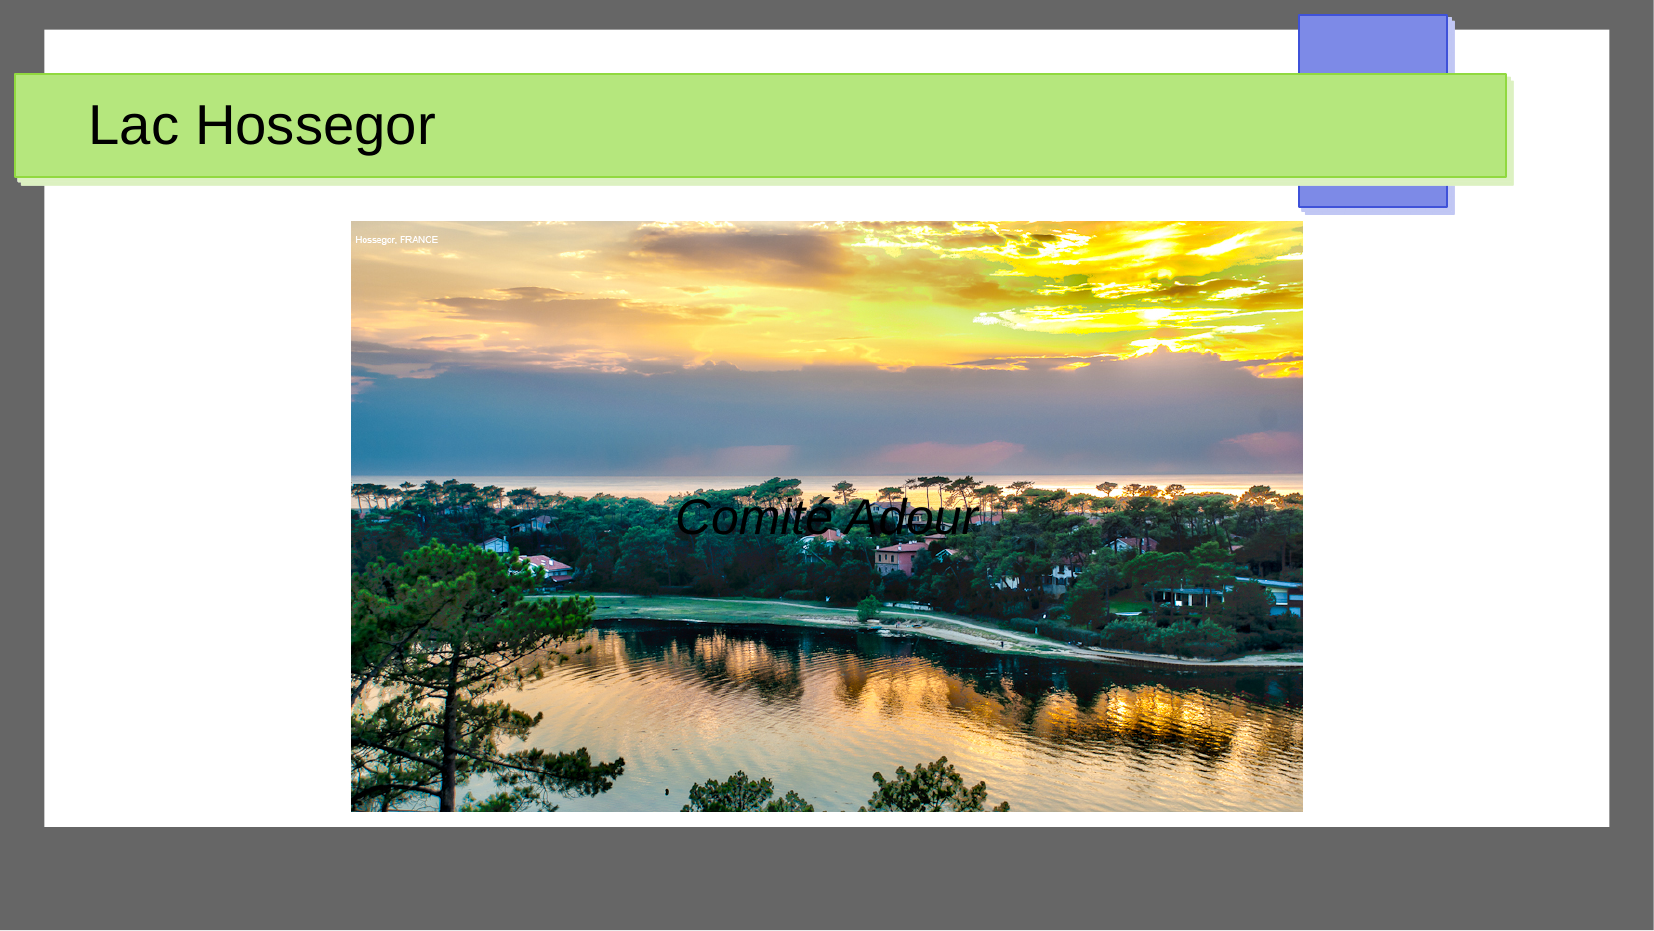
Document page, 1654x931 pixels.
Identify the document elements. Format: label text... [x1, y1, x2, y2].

title Lac Hossegor [88, 73, 1506, 178]
picture [351, 221, 1303, 813]
